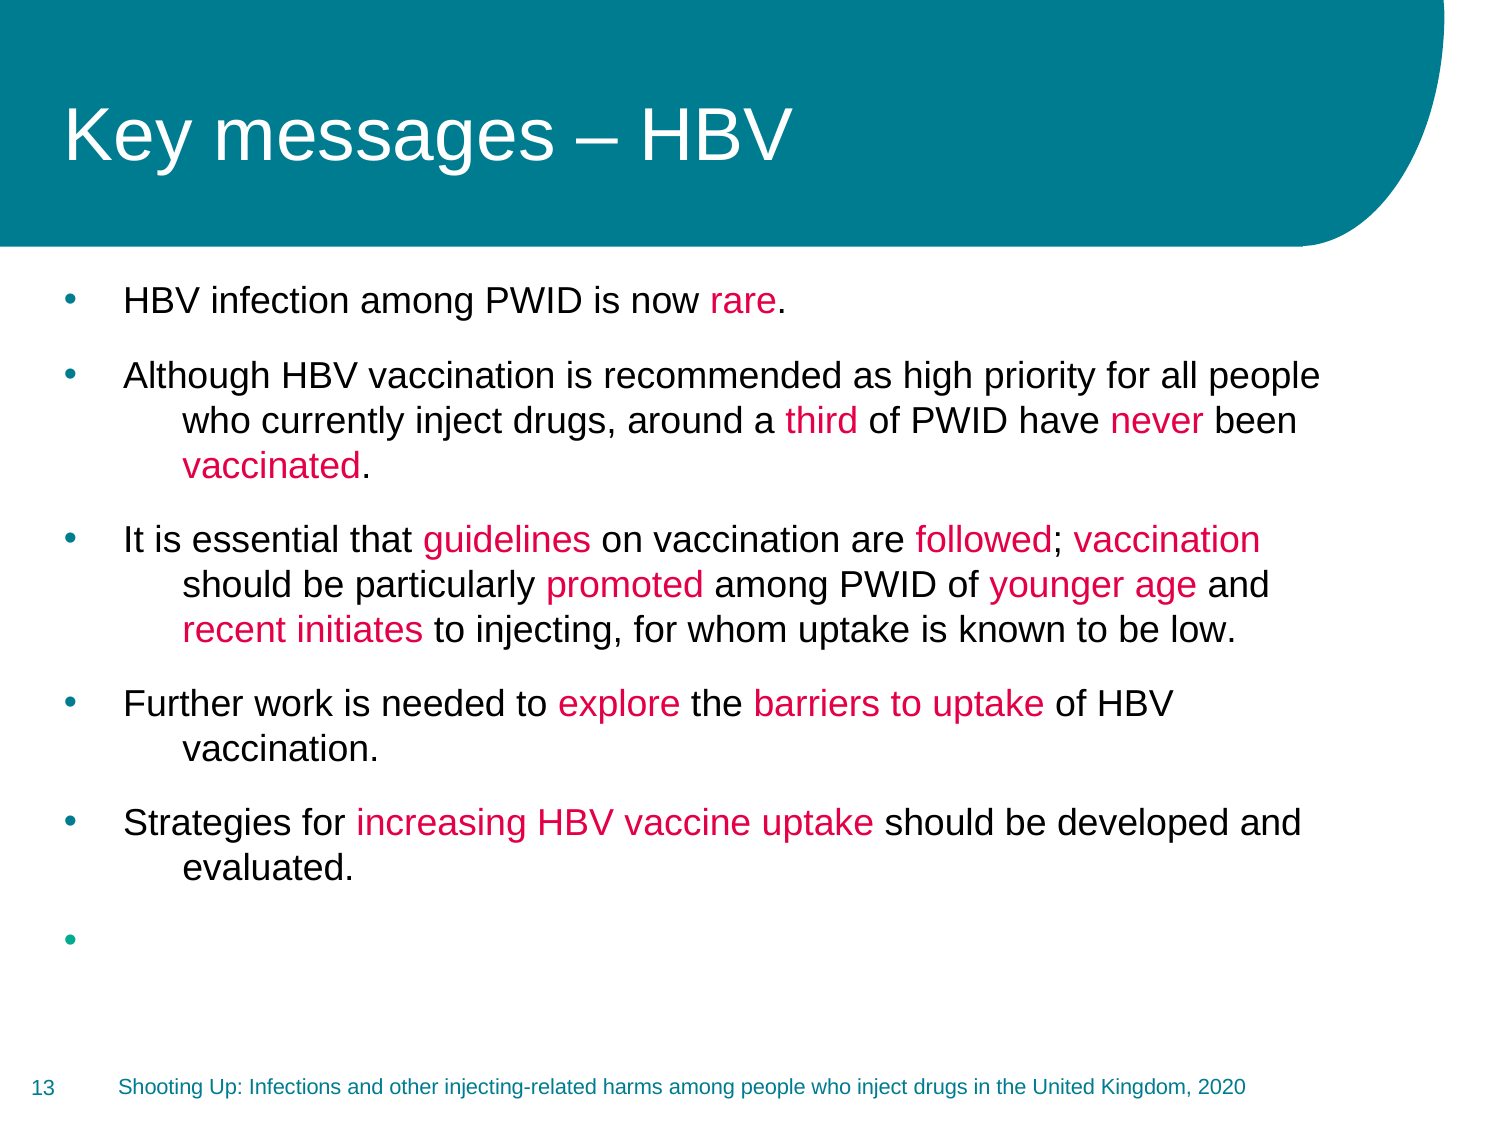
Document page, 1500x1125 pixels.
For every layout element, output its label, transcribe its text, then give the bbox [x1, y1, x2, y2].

text_box HBV infection among PWID is now rare. Although HBV vaccination is recommended as high priority for all people who currently inject drugs, around a third of PWID have never been vaccinated. It is essential that guidelines on vaccination are followed; vaccination should be particularly promoted among PWID of younger age and recent initiates to injecting, for whom uptake is known to be low. Further work is needed to explore the barriers to uptake of HBV vaccination. Strategies for increasing HBV vaccine uptake should be developed and evaluated. [53, 271, 1371, 968]
text_box Key messages – HBV [53, 80, 1350, 182]
text_box Shooting Up: Infections and other injecting-related harms among people who inject drugs in the United Kingdom, 2020 [103, 1056, 1335, 1116]
text_box [16, 1056, 90, 1117]
